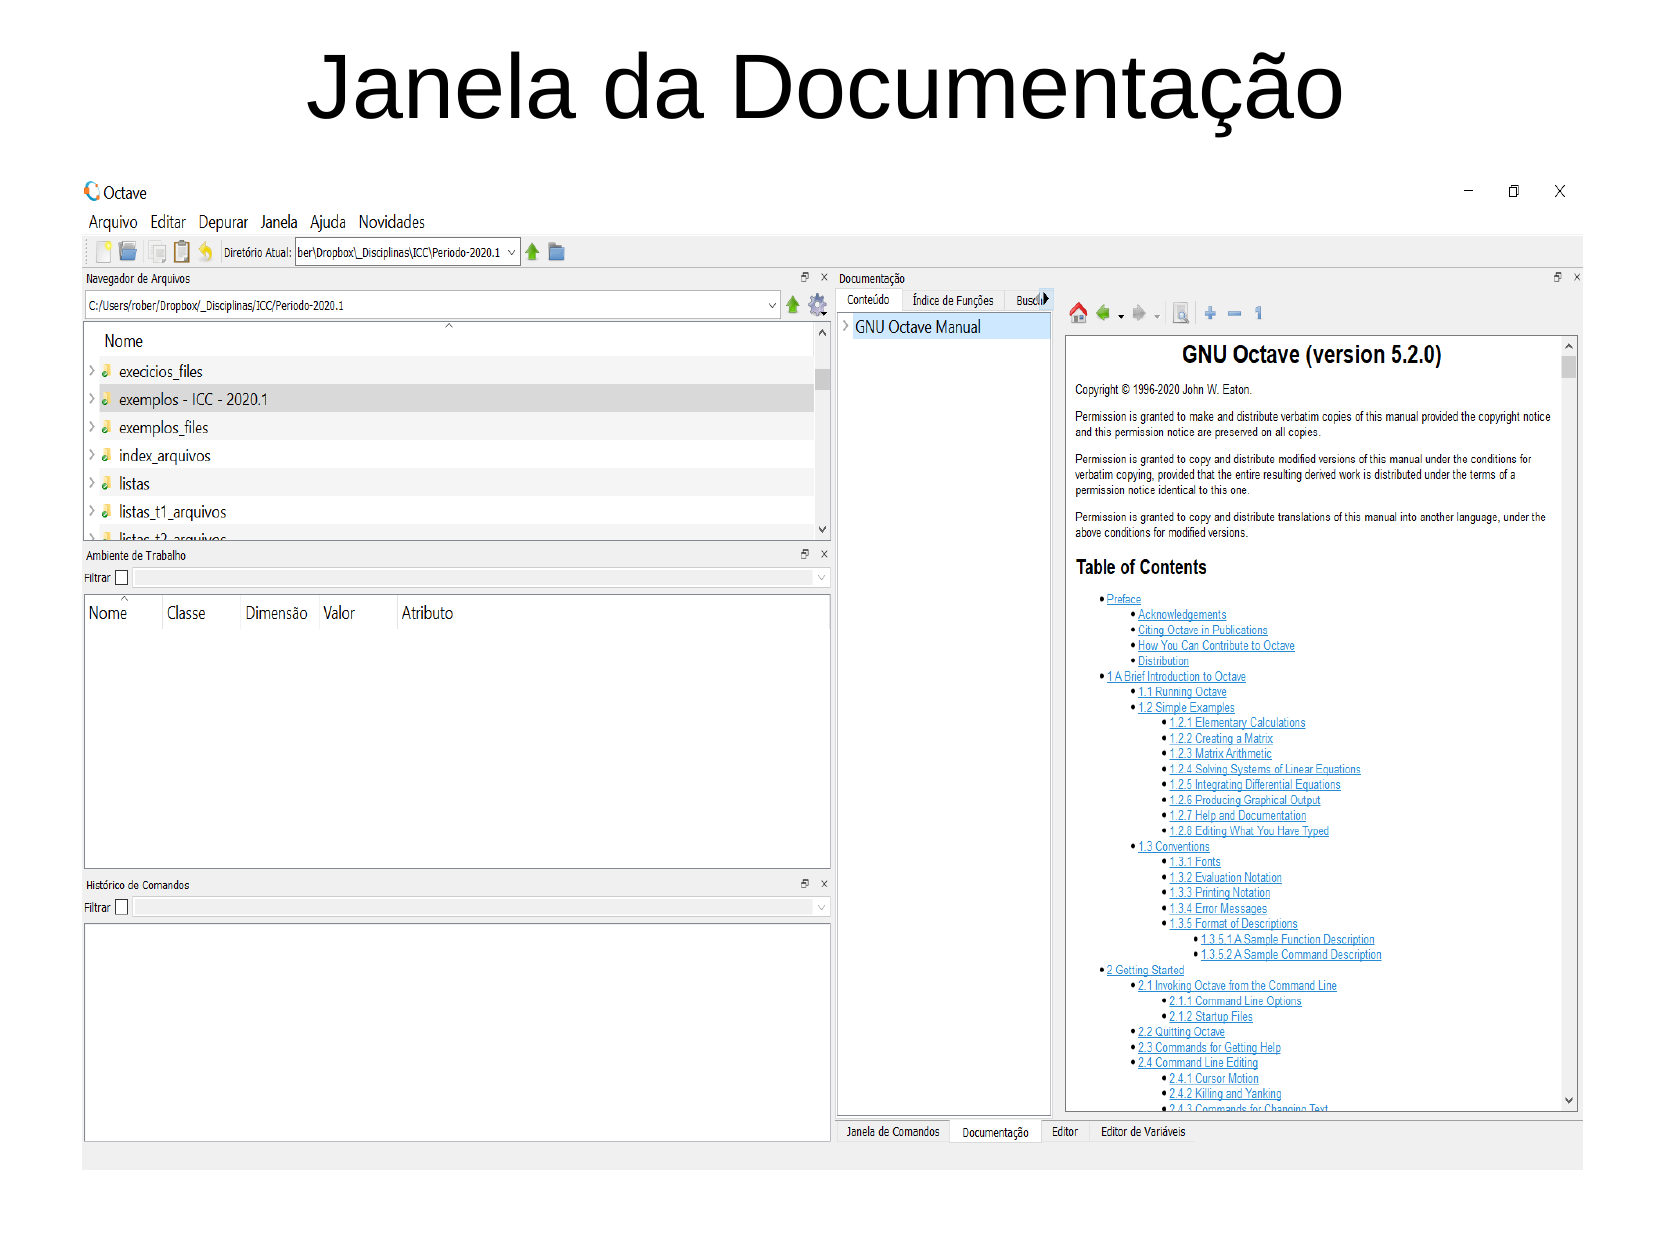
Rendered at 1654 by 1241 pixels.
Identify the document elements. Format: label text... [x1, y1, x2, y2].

title Janela da Documentação [82, 35, 1571, 139]
picture [82, 177, 1583, 1170]
